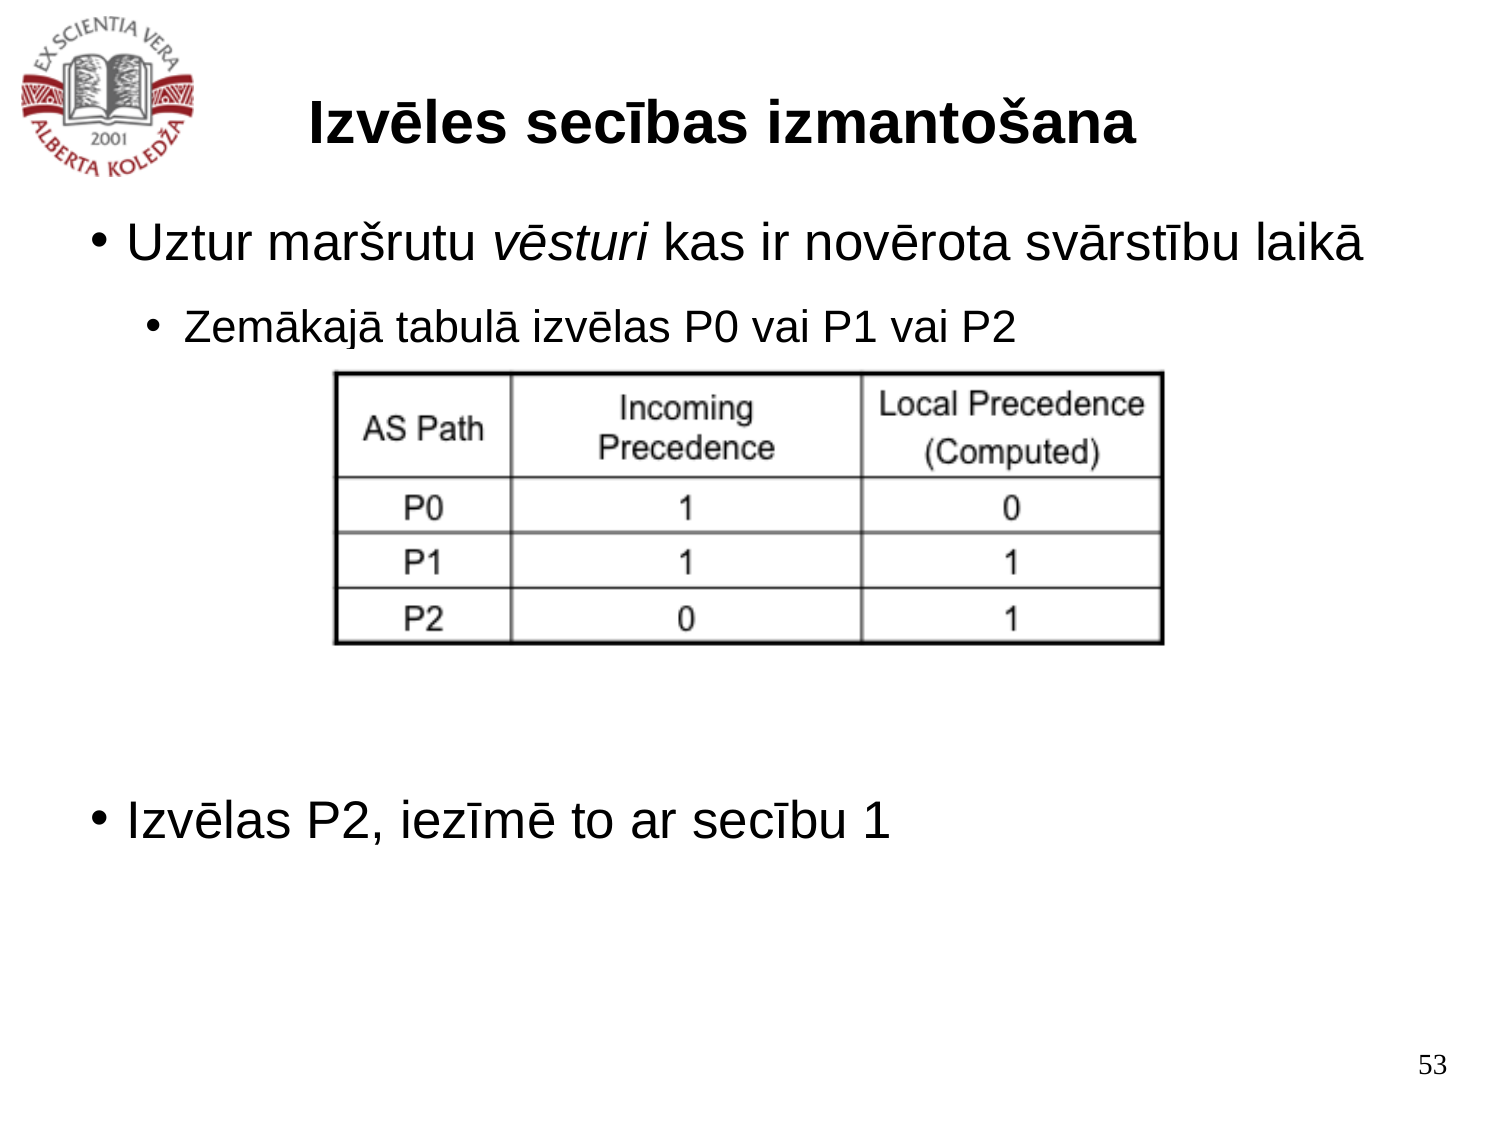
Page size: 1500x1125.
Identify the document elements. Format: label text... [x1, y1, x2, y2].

list Uztur maršrutu vēsturi kas ir novērota svārstību laikā Zemākajā tabulā izvēlas P0 vai P1 vai P2 Izvēlas P2, iezīmē to ar secību 1 [74, 200, 1463, 1101]
picture [312, 349, 1188, 669]
title Izvēles secības izmantošana [50, 62, 1374, 175]
picture [21, 16, 194, 177]
text_box <skaitlis> [1312, 1037, 1463, 1101]
